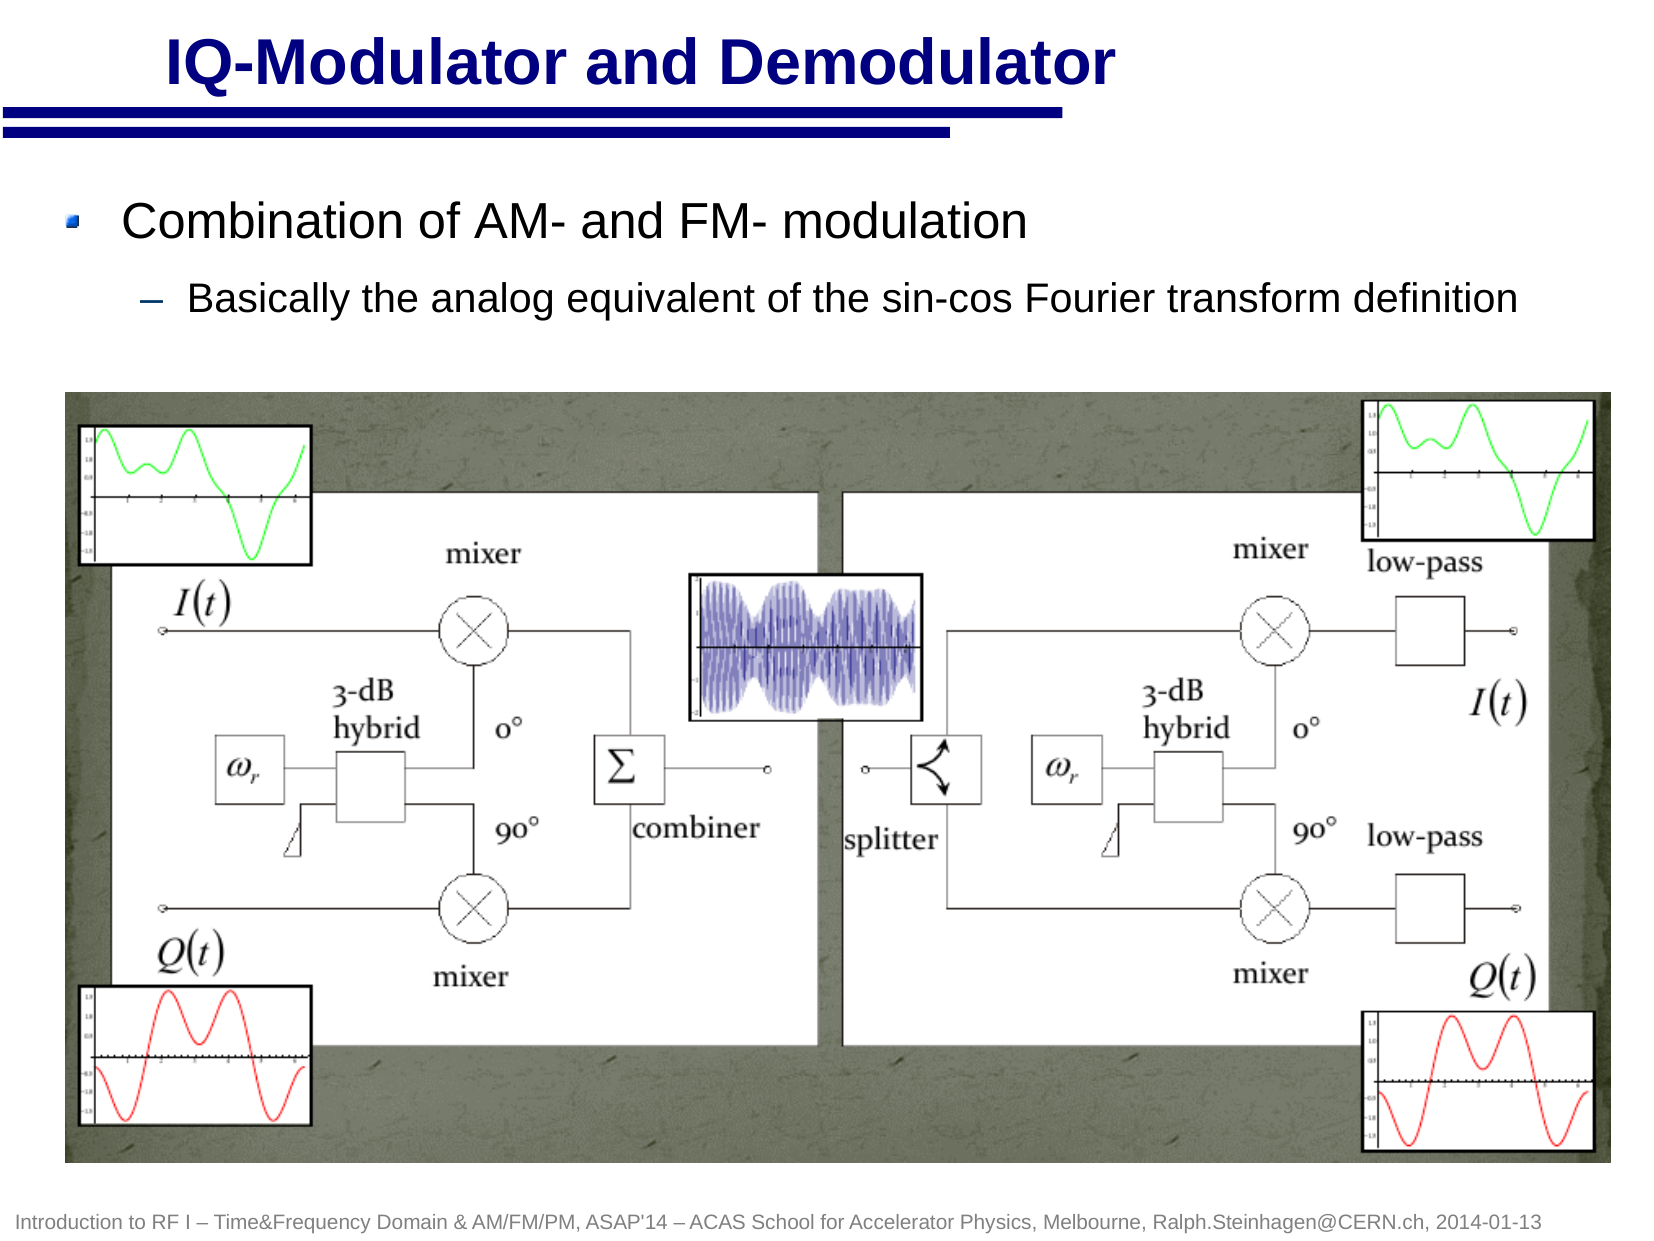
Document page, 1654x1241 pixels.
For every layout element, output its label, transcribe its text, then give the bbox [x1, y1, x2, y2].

picture [65, 392, 1611, 1163]
title IQ-Modulator and Demodulator [165, 0, 1323, 124]
list Combination of AM- and FM- modulation Basically the analog equivalent of the sin-cos Fourier transform definition [65, 192, 1628, 1205]
